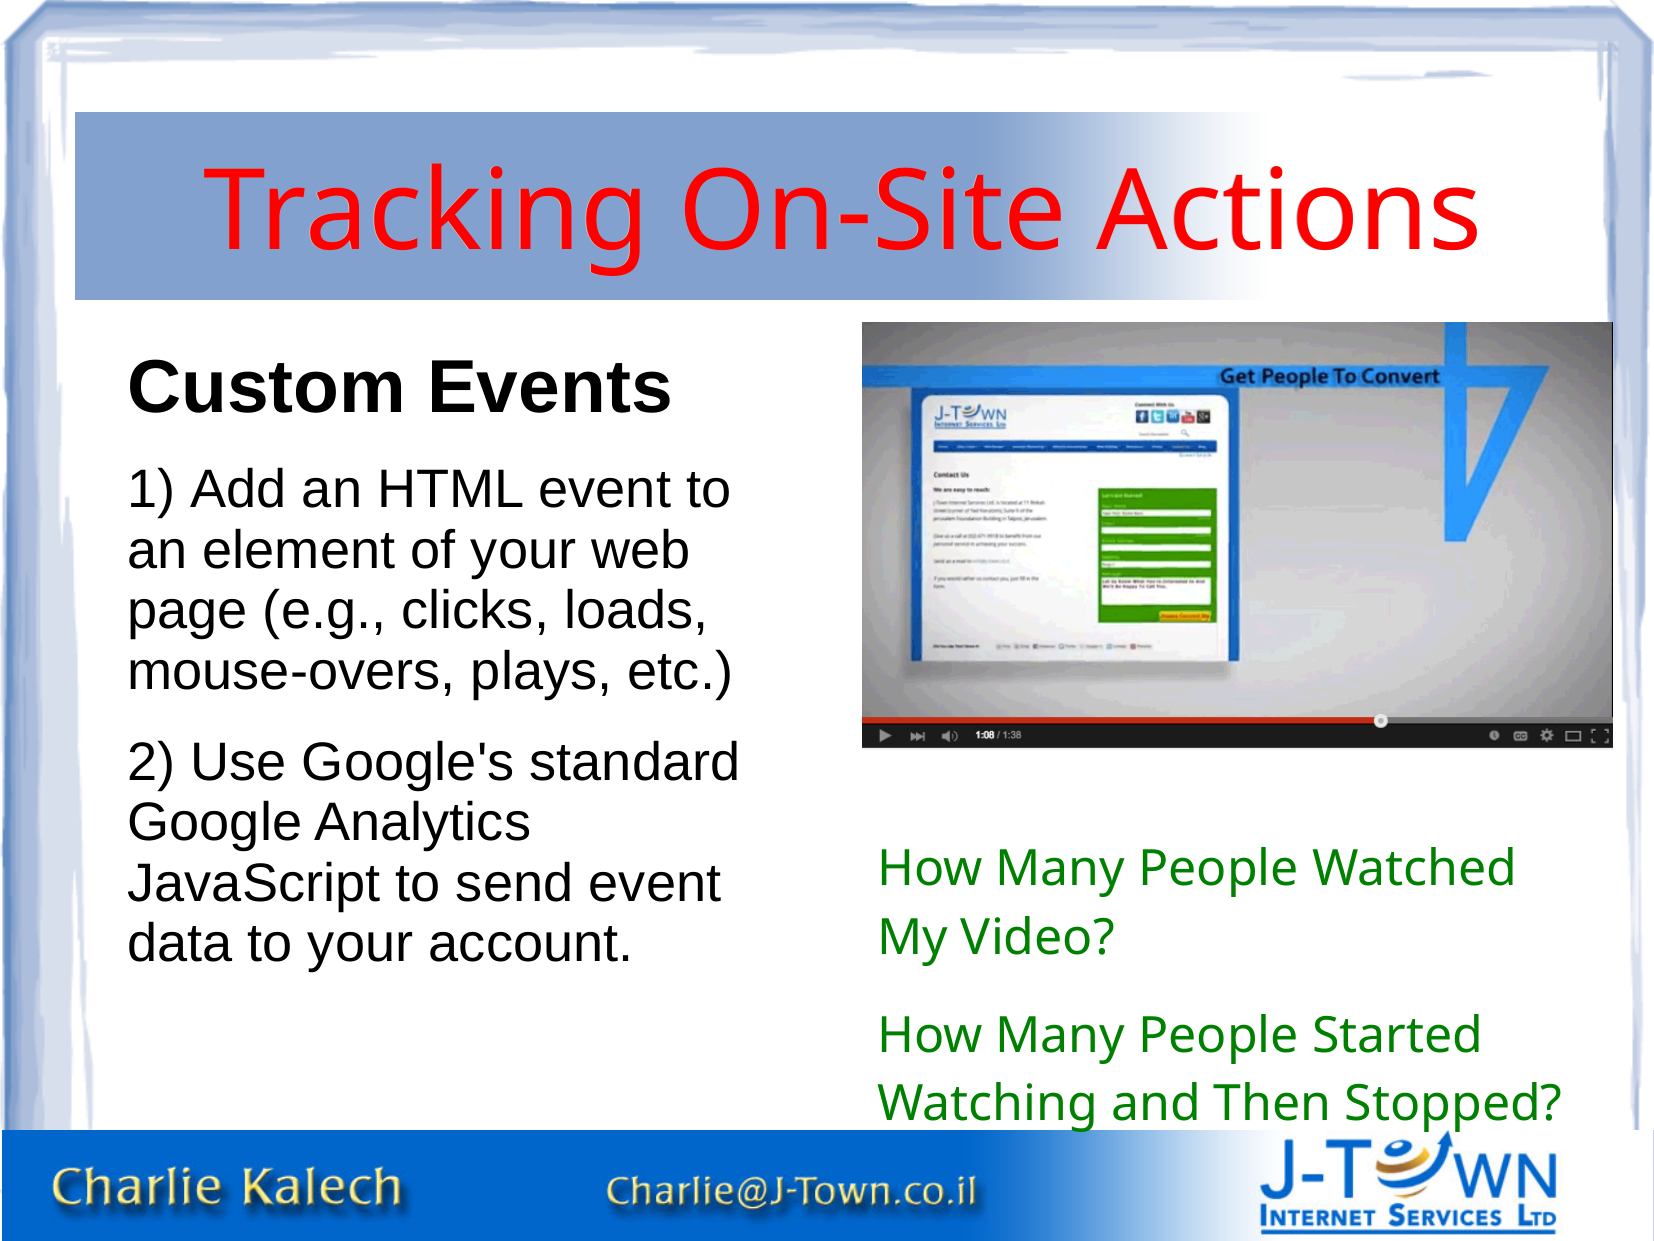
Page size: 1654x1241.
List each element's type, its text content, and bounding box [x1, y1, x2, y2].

picture [0, 0, 1654, 1241]
text_box Custom Events Add an HTML event to an element of your web page (e.g., clicks, loads, mouse-overs, plays, etc.) Use Google's standard Google Analytics JavaScript to send event data to your account. [112, 337, 788, 1126]
text_box How Many People Watched My Video? How Many People Started Watching and Then Stopped? [862, 825, 1613, 1101]
